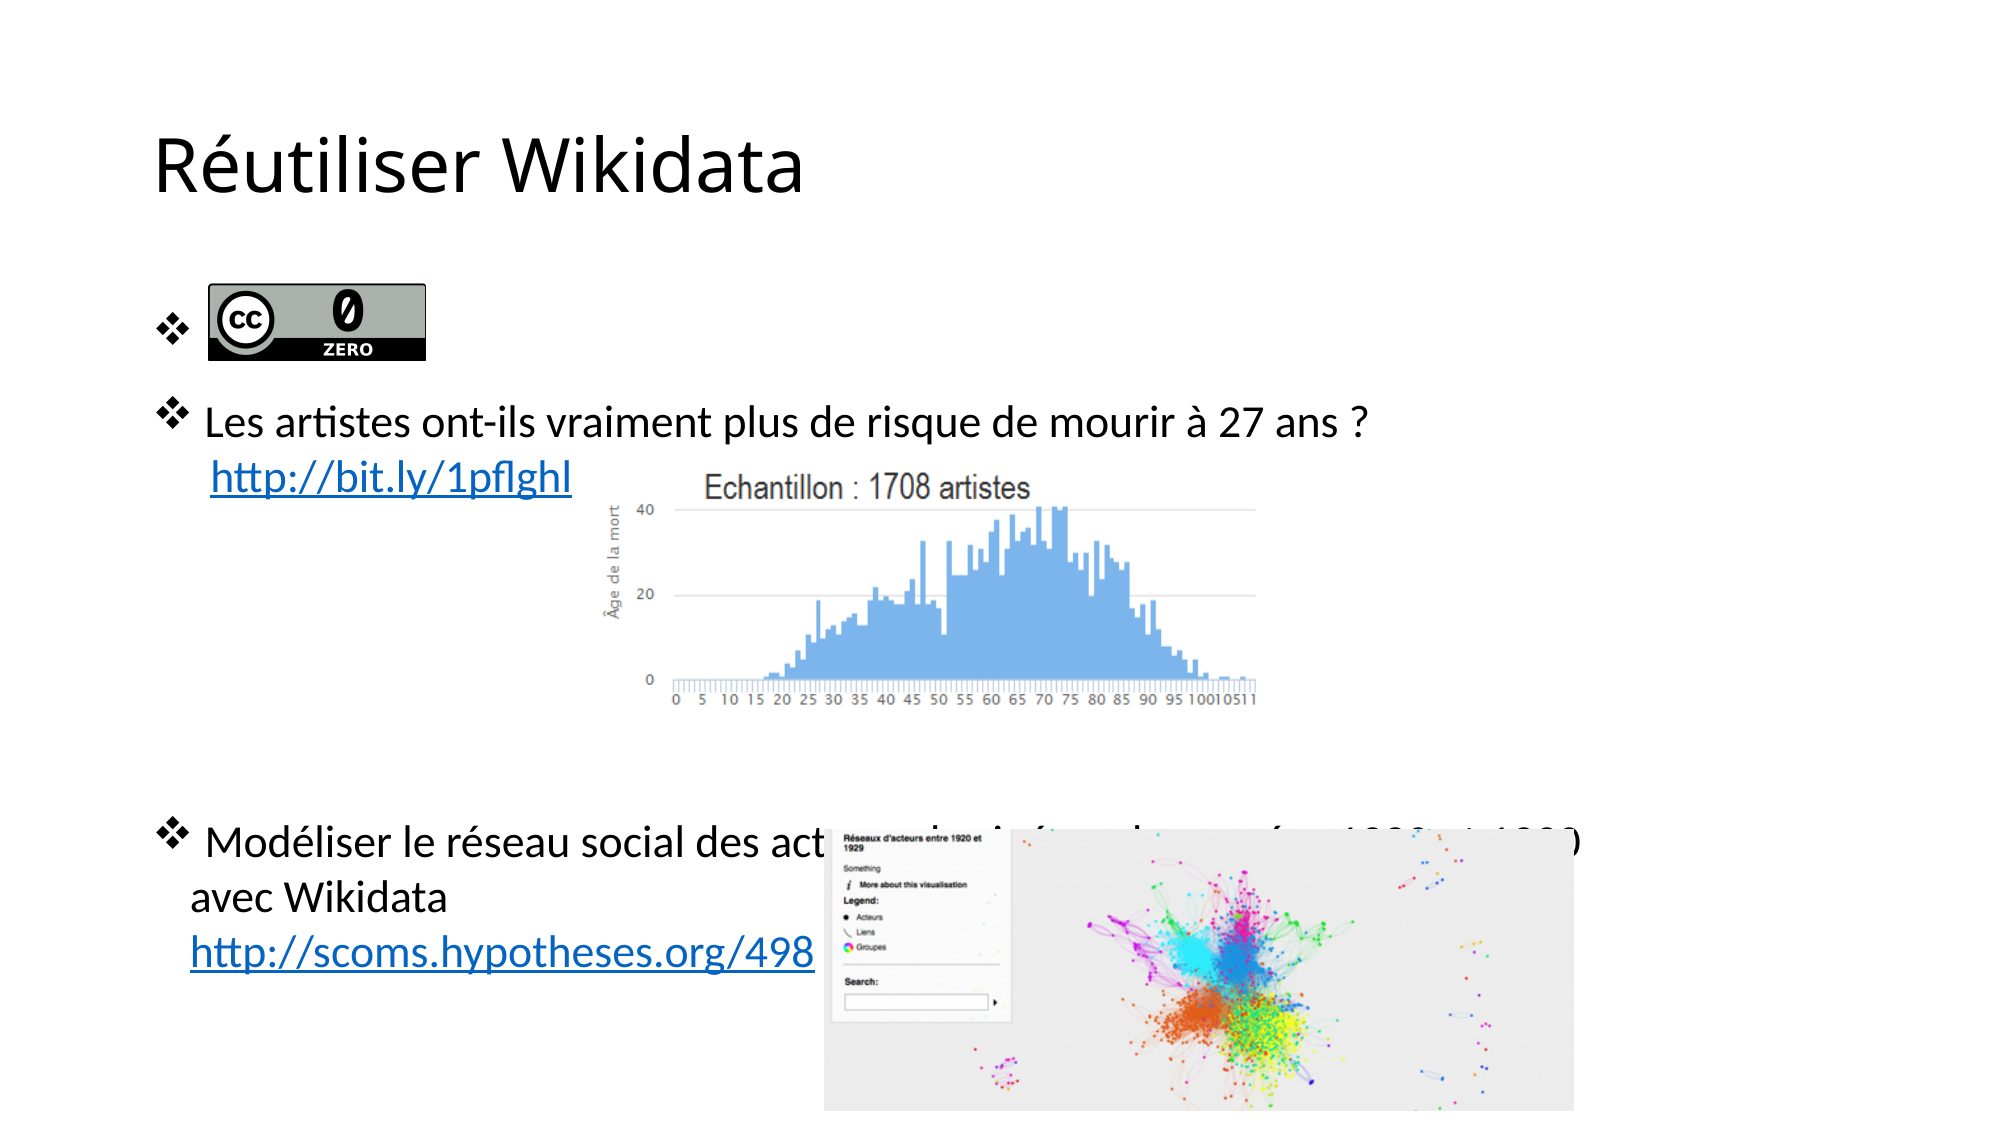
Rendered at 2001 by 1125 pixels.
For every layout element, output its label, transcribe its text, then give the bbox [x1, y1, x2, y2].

title Réutiliser Wikidata [137, 59, 1863, 278]
picture [208, 283, 426, 361]
list Les artistes ont-ils vraiment plus de risque de mourir à 27 ans ? http://bit.ly/1pflghl Modéliser le réseau social des acteurs de cinéma des années 1920 et 1930 avec Wikidata http://scoms.hypotheses.org/498 [137, 299, 1648, 1020]
picture [594, 449, 1264, 714]
picture [824, 829, 1574, 1111]
